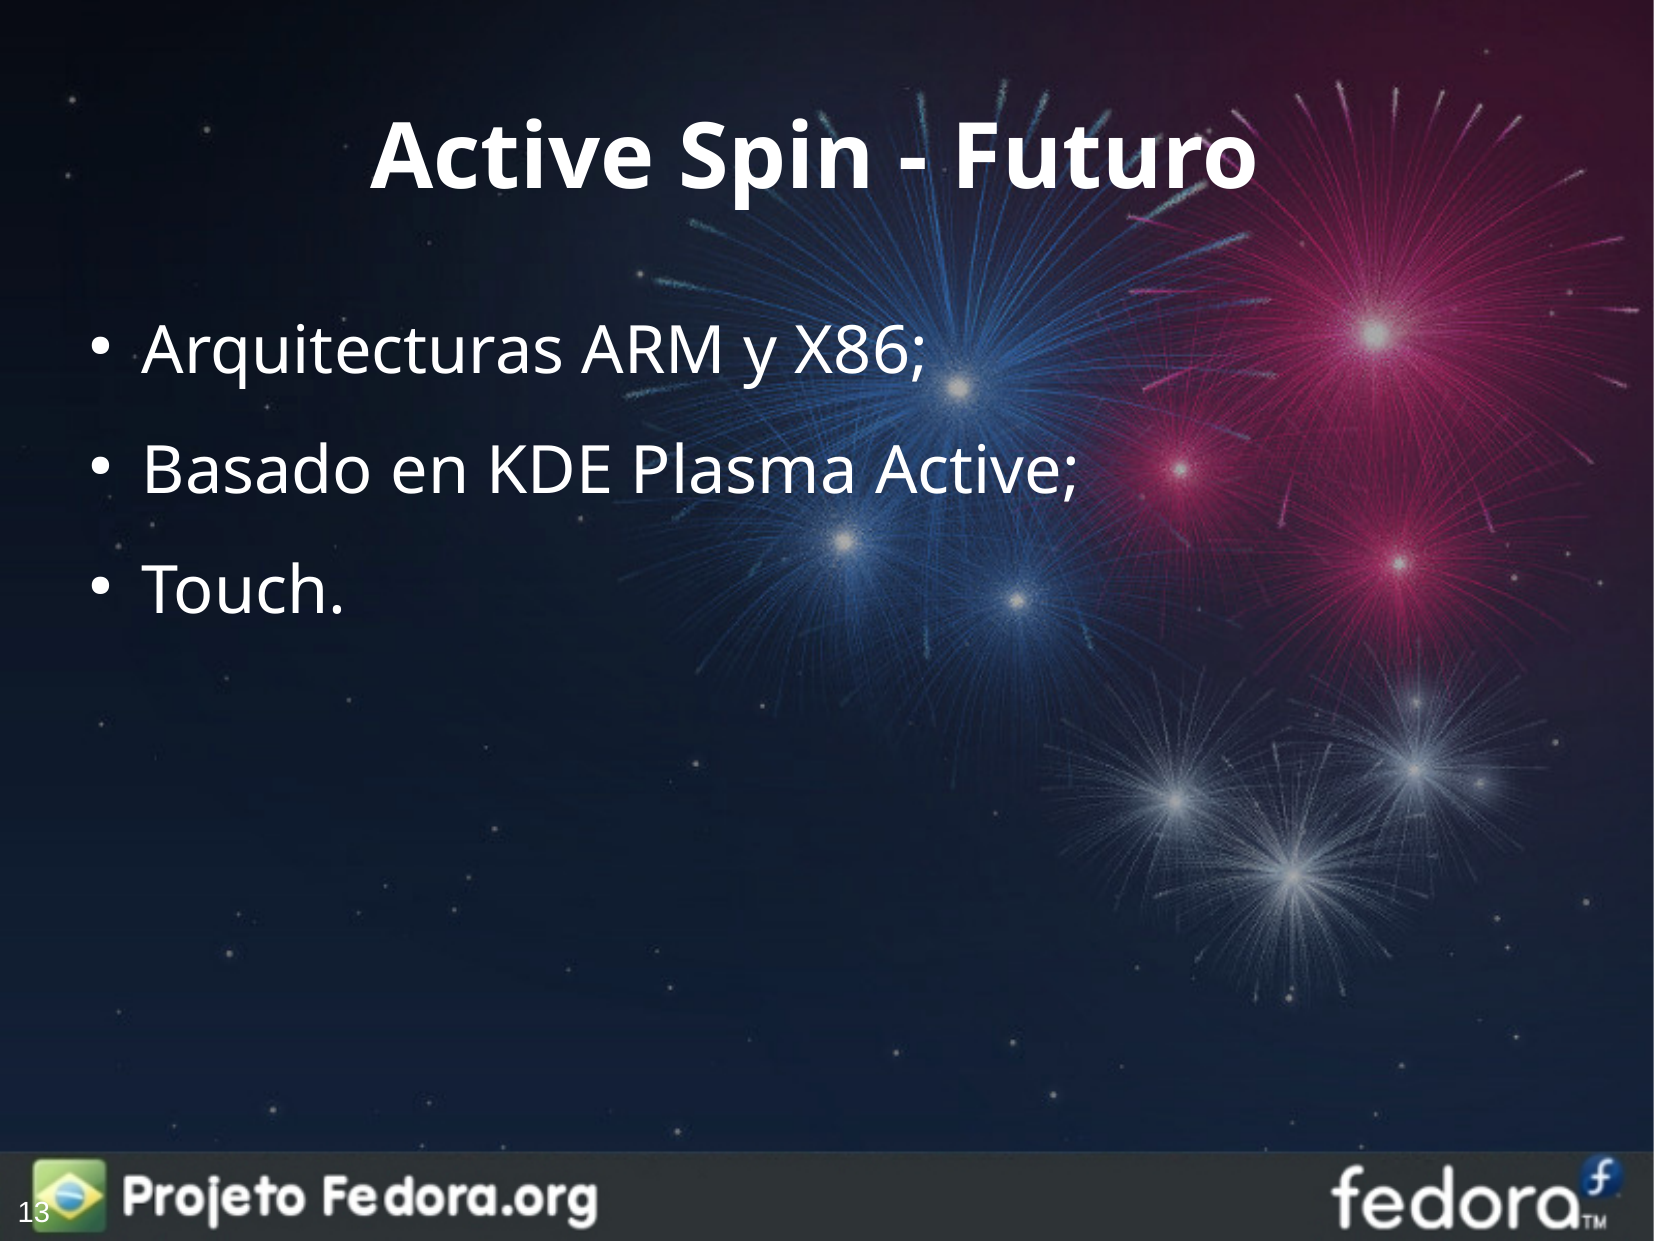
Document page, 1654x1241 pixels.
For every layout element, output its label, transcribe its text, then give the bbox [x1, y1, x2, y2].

picture [0, 0, 1654, 1241]
list Arquitecturas ARM y X86; Basado en KDE Plasma Active; Touch. [70, 302, 1559, 1134]
title Active Spin - Futuro [82, 49, 1571, 257]
